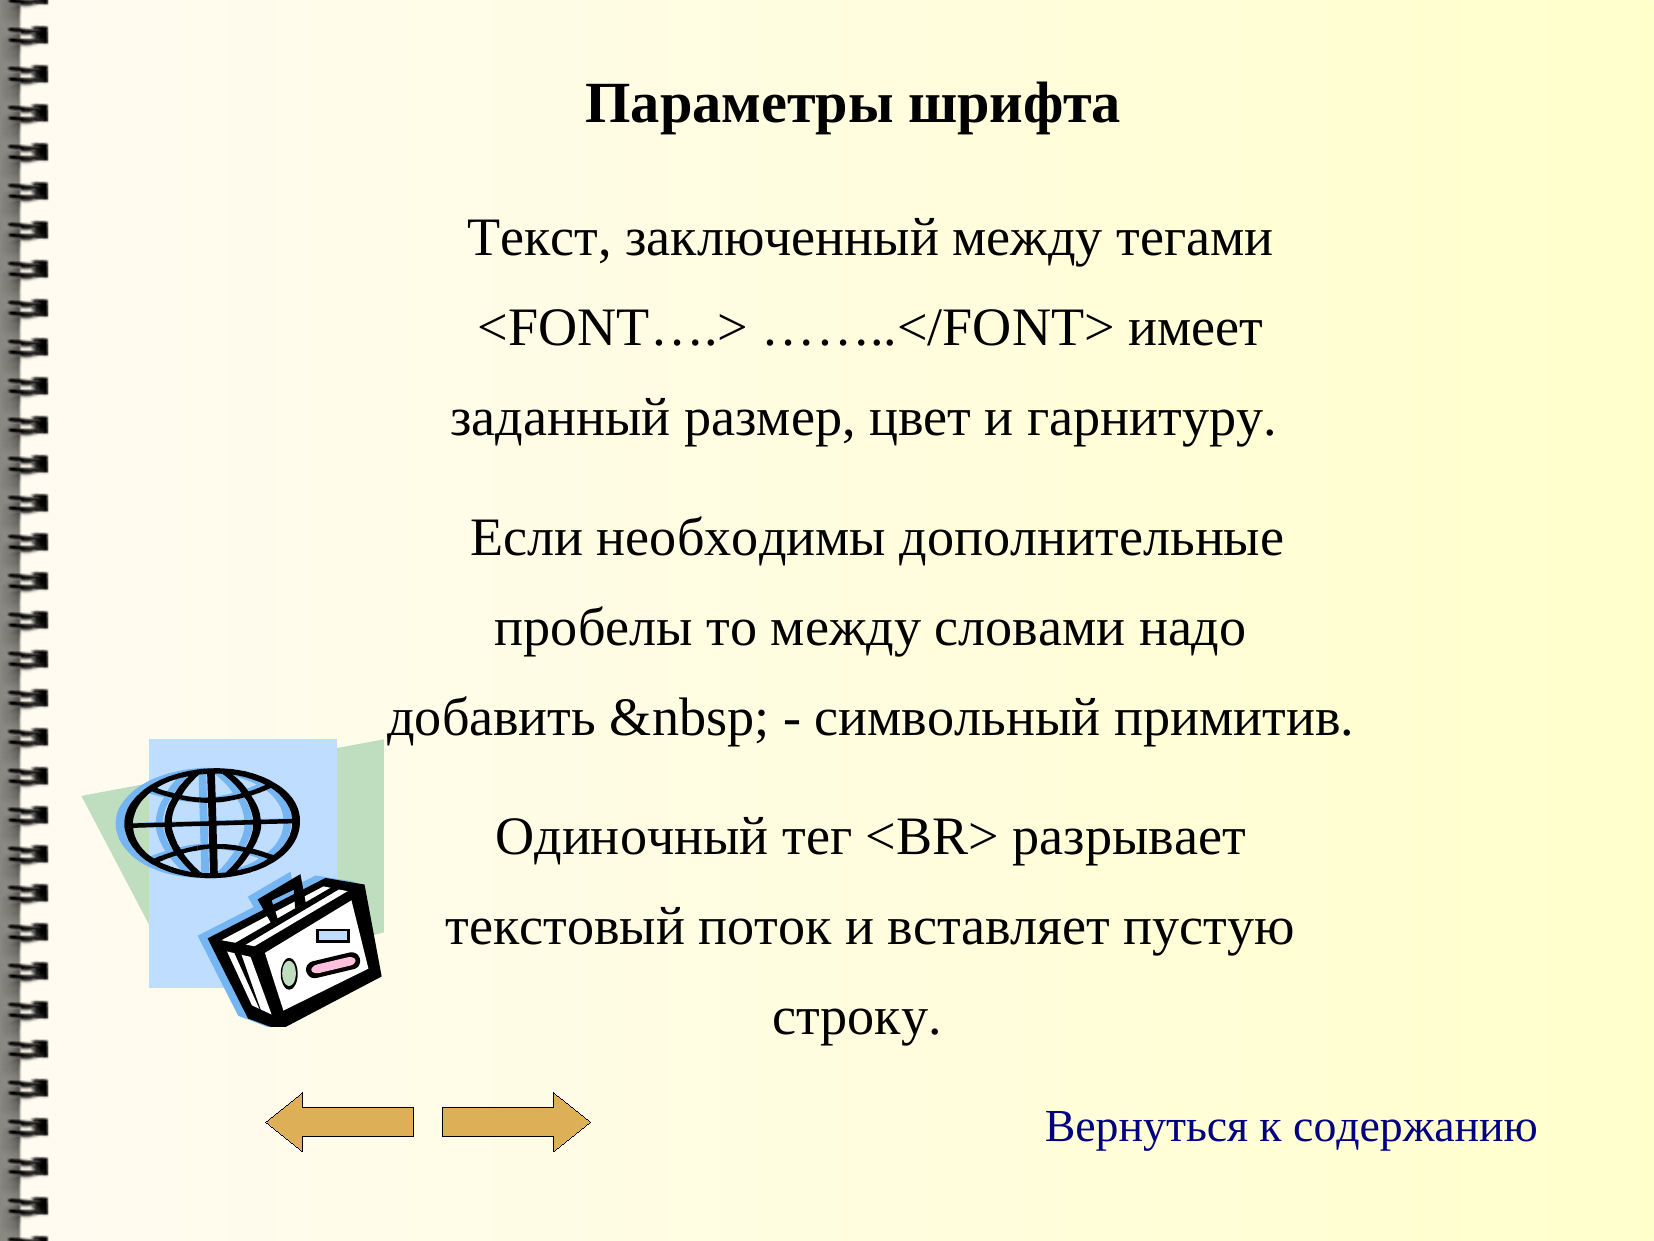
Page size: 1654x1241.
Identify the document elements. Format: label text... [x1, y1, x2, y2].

list Текст, заключенный между тегами <FONT….> ……..</FONT> имеет заданный размер, цвет и гарнитуру. Если необходимы дополнительные пробелы то между словами надо добавить &nbsp; - символьный примитив. Одиночный тег <BR> разрывает текстовый поток и вставляет пустую строку. [383, 177, 1359, 1152]
text_box [442, 1092, 591, 1152]
title Параметры шрифта [147, 0, 1560, 207]
list Вернуться к содержанию [1033, 1100, 1565, 1152]
picture [80, 738, 384, 1027]
picture [0, 0, 1654, 1241]
text_box [265, 1092, 414, 1152]
